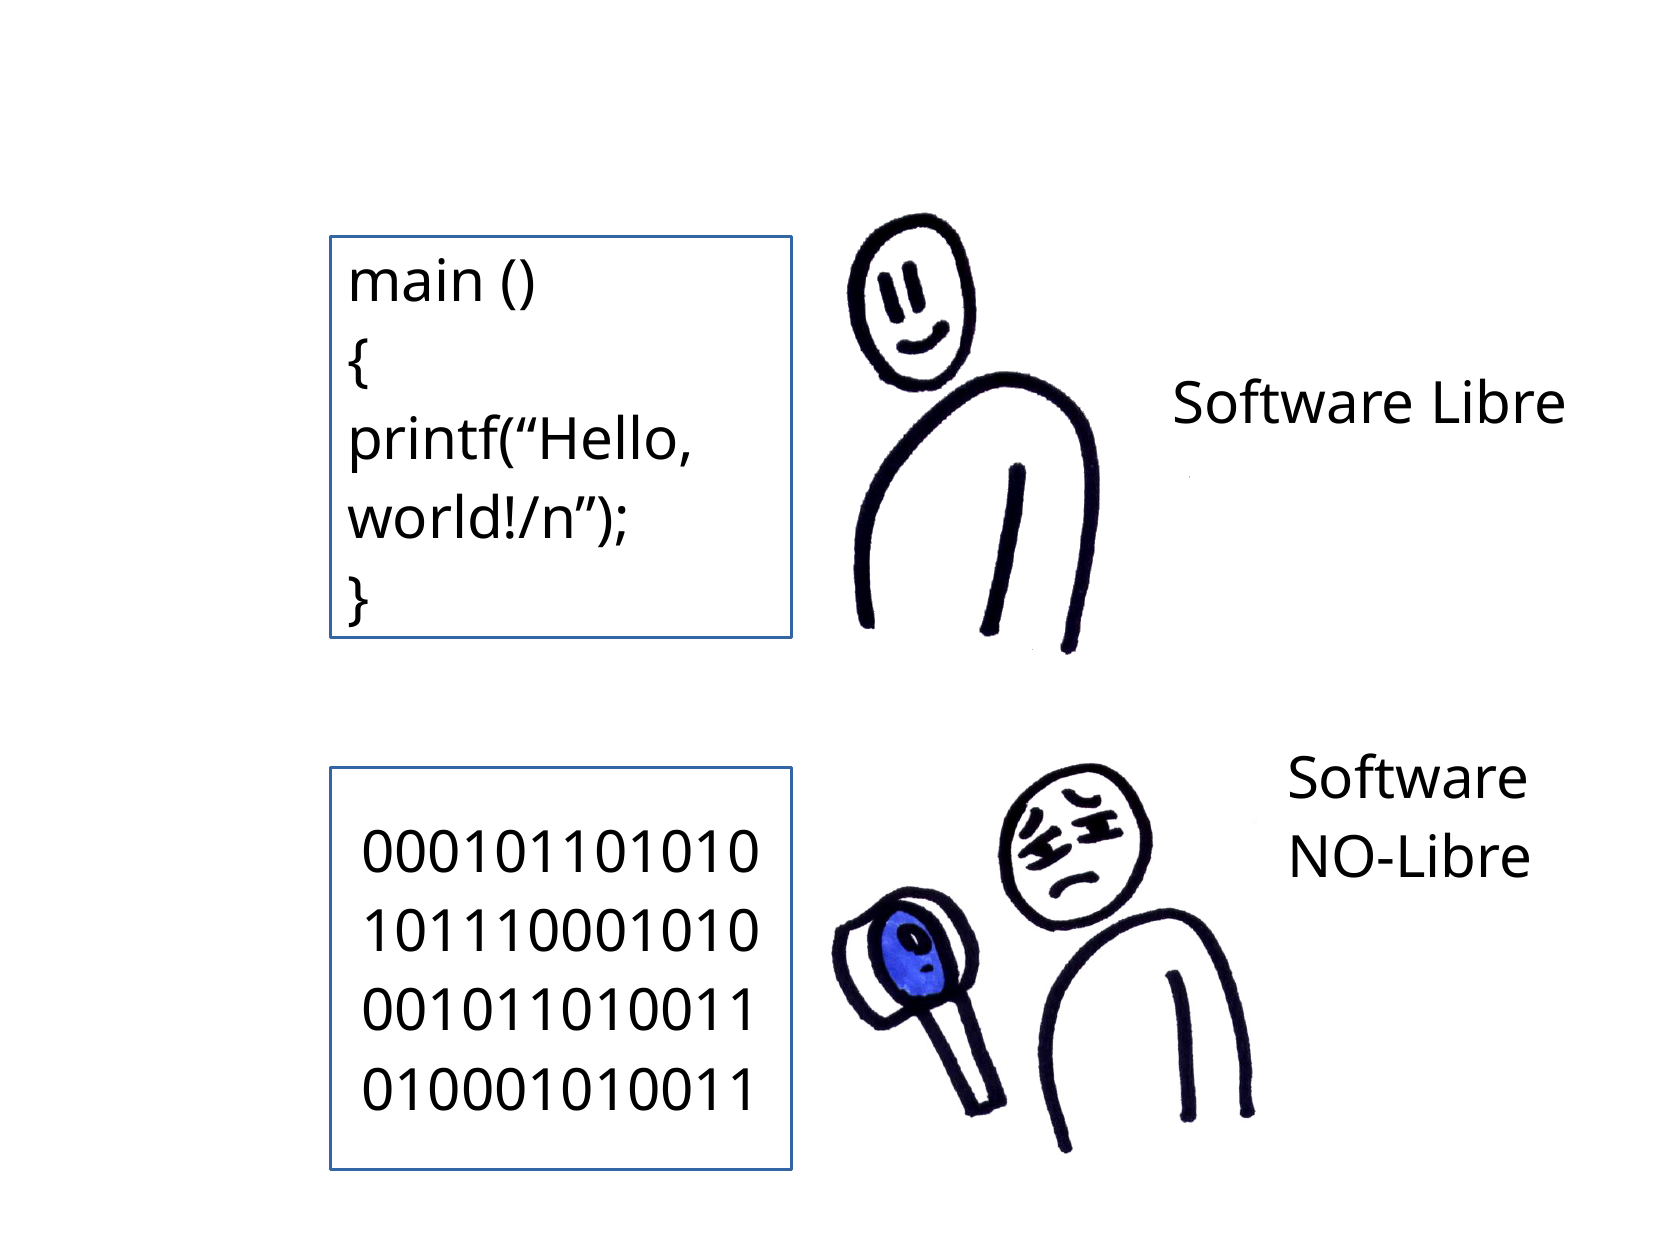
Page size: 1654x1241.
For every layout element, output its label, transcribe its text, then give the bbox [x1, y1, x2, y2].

text_box main () { printf(“Hello, world!/n”); } [330, 236, 792, 638]
text_box Software Libre [1157, 354, 1612, 437]
picture [784, 110, 1347, 1205]
text_box 000101101010 101110001010 001011010011 010001010011 [330, 767, 792, 1170]
text_box Software NO-Libre [1272, 728, 1619, 879]
